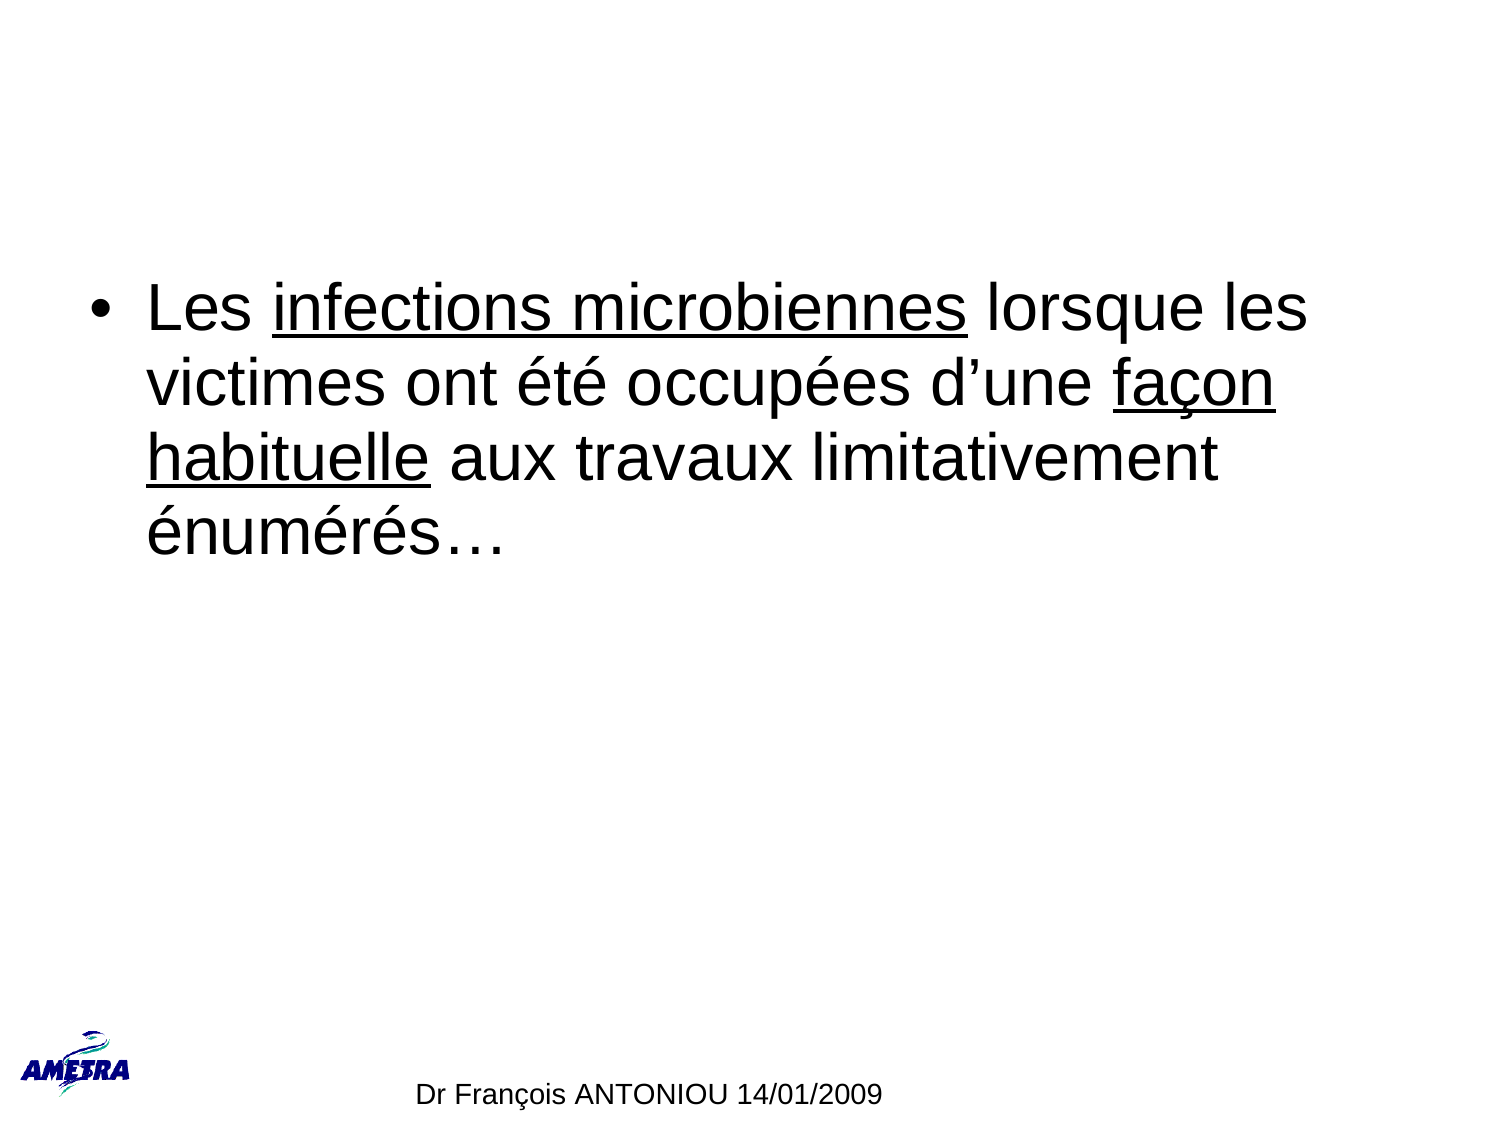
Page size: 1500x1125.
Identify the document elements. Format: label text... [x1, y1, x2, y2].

list Les infections microbiennes lorsque les victimes ont été occupées d’une façon habituelle aux travaux limitativement énumérés… [75, 262, 1426, 1005]
picture [0, 1007, 154, 1125]
